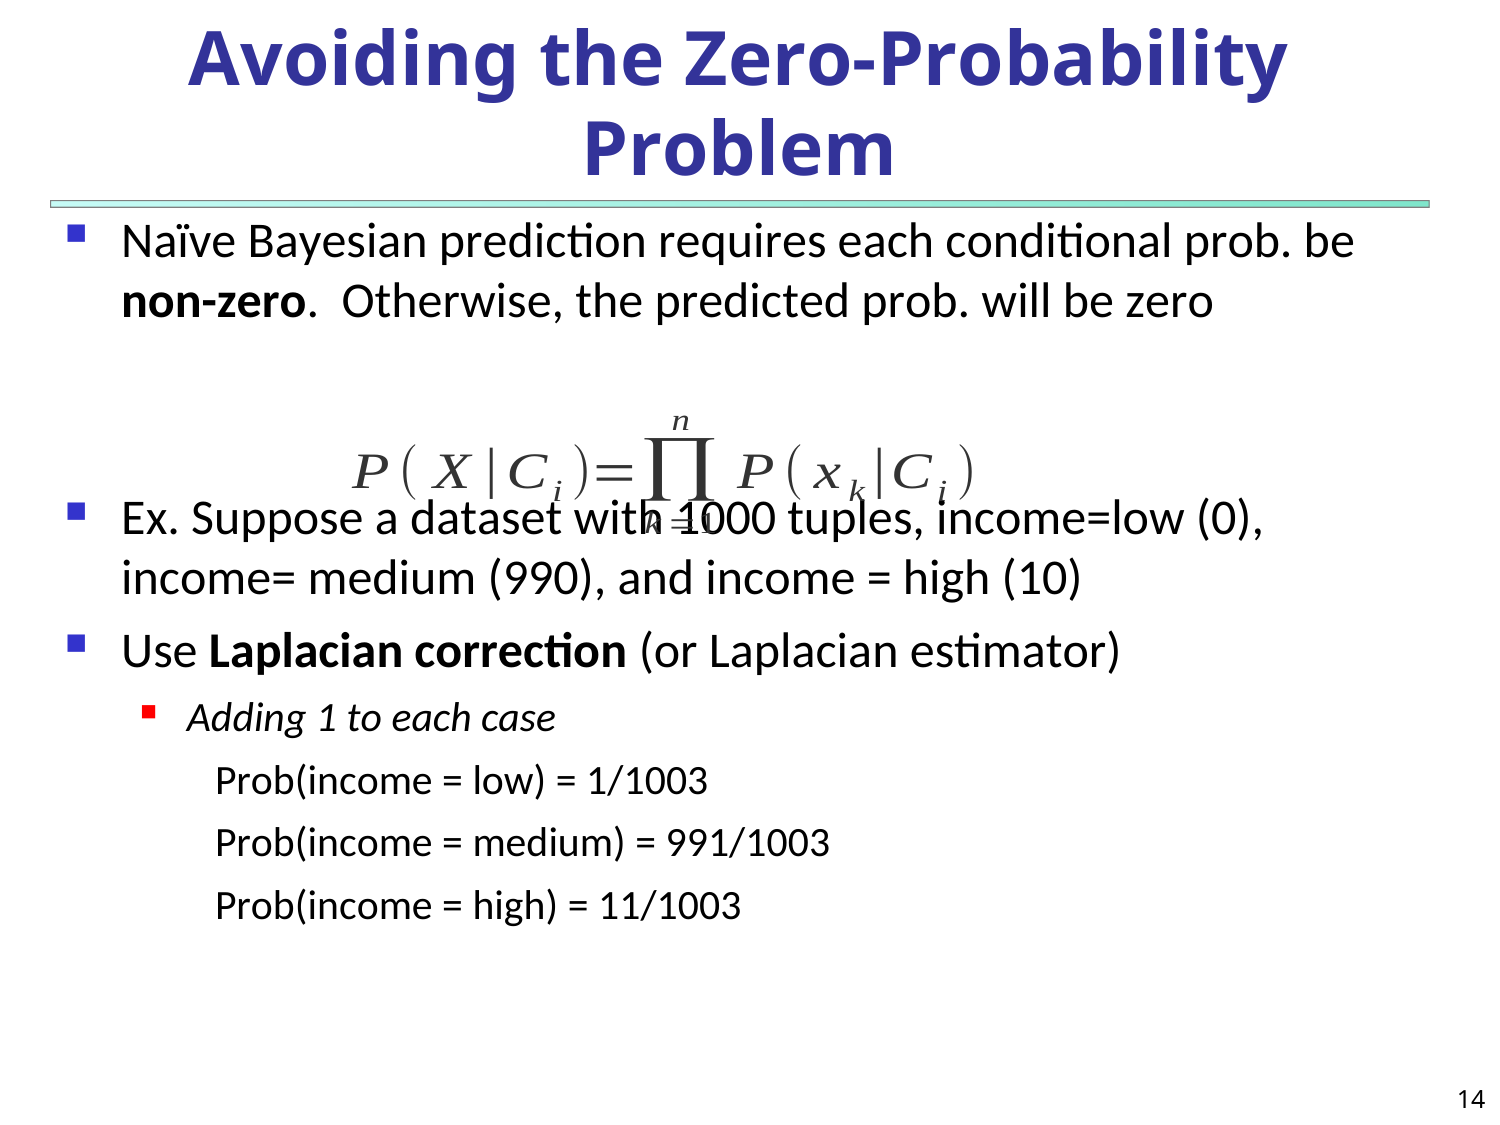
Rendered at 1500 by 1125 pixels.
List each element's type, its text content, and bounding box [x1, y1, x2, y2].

title Avoiding the Zero-Probability Problem [50, 2, 1429, 198]
text_box <number> [1187, 1062, 1500, 1125]
list Naïve Bayesian prediction requires each conditional prob. be non-zero. Otherwise, the predicted prob. will be zero Ex. Suppose a dataset with 1000 tuples, income=low (0), income= medium (990), and income = high (10) Use Laplacian correction (or Laplacian estimator) Adding 1 to each case Prob(income = low) = 1/1003 Prob(income = medium) = 991/1003 Prob(income = high) = 11/1003 [49, 200, 1425, 1115]
text_box [332, 401, 996, 540]
